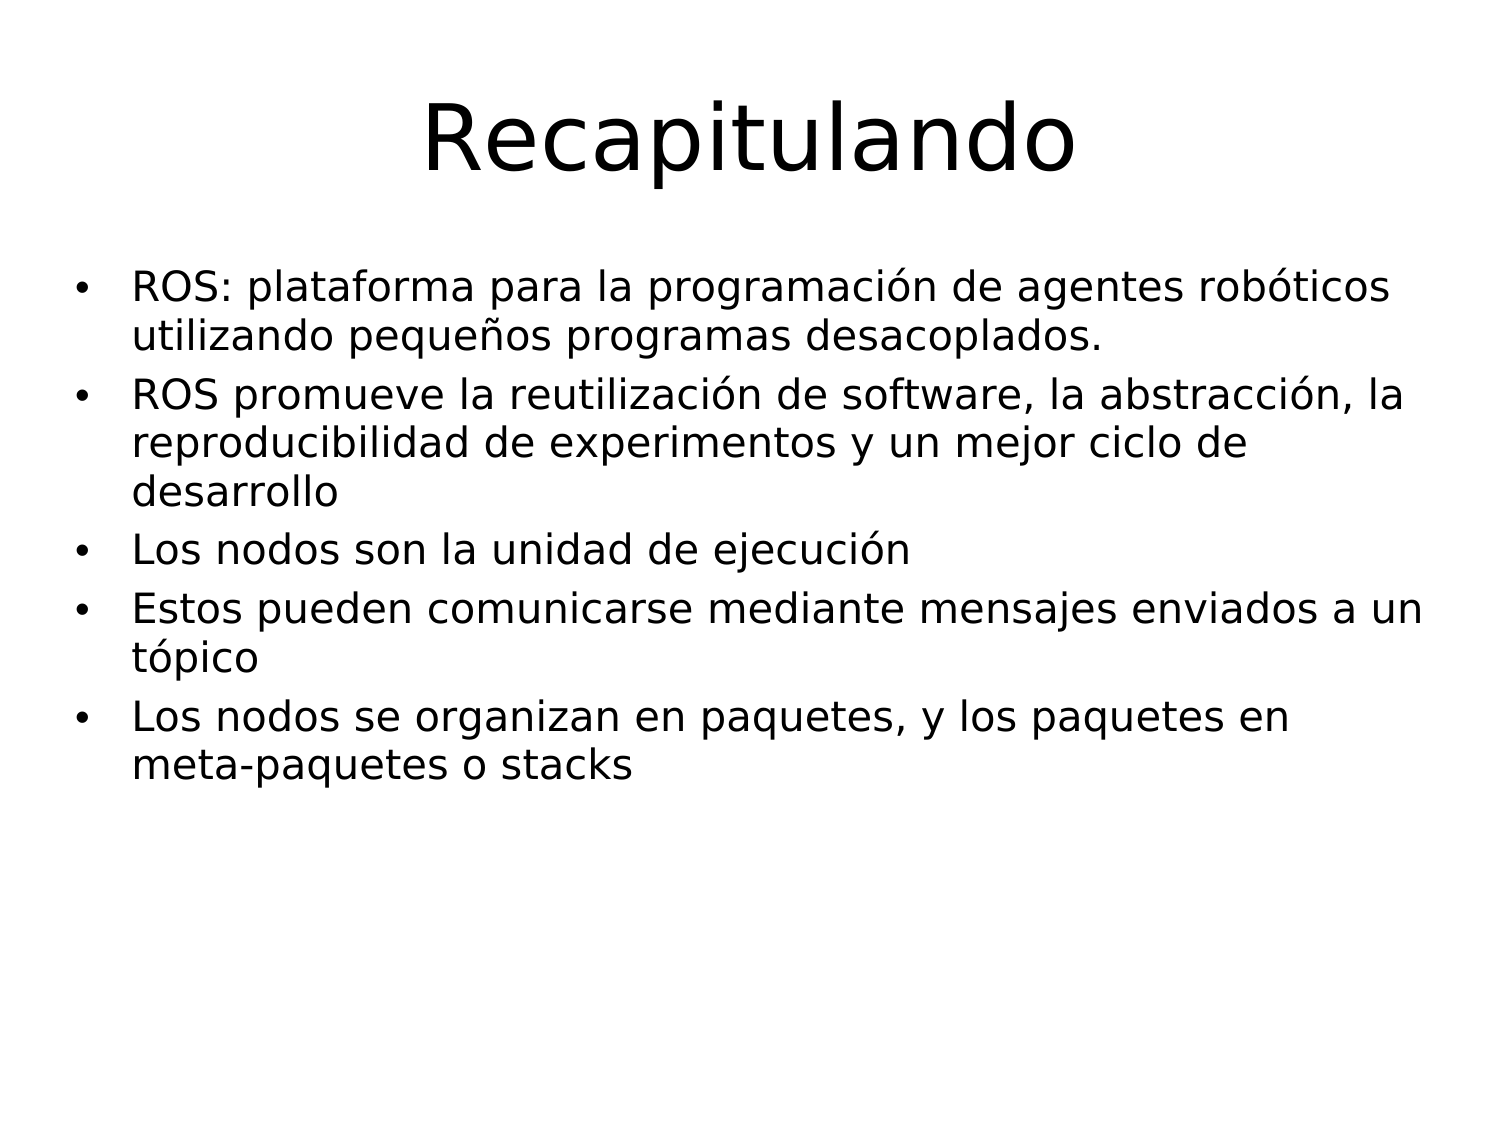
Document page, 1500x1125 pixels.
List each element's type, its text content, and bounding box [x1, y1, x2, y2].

title Recapitulando [75, 44, 1425, 233]
list ROS: plataforma para la programación de agentes robóticos utilizando pequeños programas desacoplados. ROS promueve la reutilización de software, la abstracción, la reproducibilidad de experimentos y un mejor ciclo de desarrollo Los nodos son la unidad de ejecución Estos pueden comunicarse mediante mensajes enviados a un tópico Los nodos se organizan en paquetes, y los paquetes en meta-paquetes o stacks [75, 263, 1425, 916]
